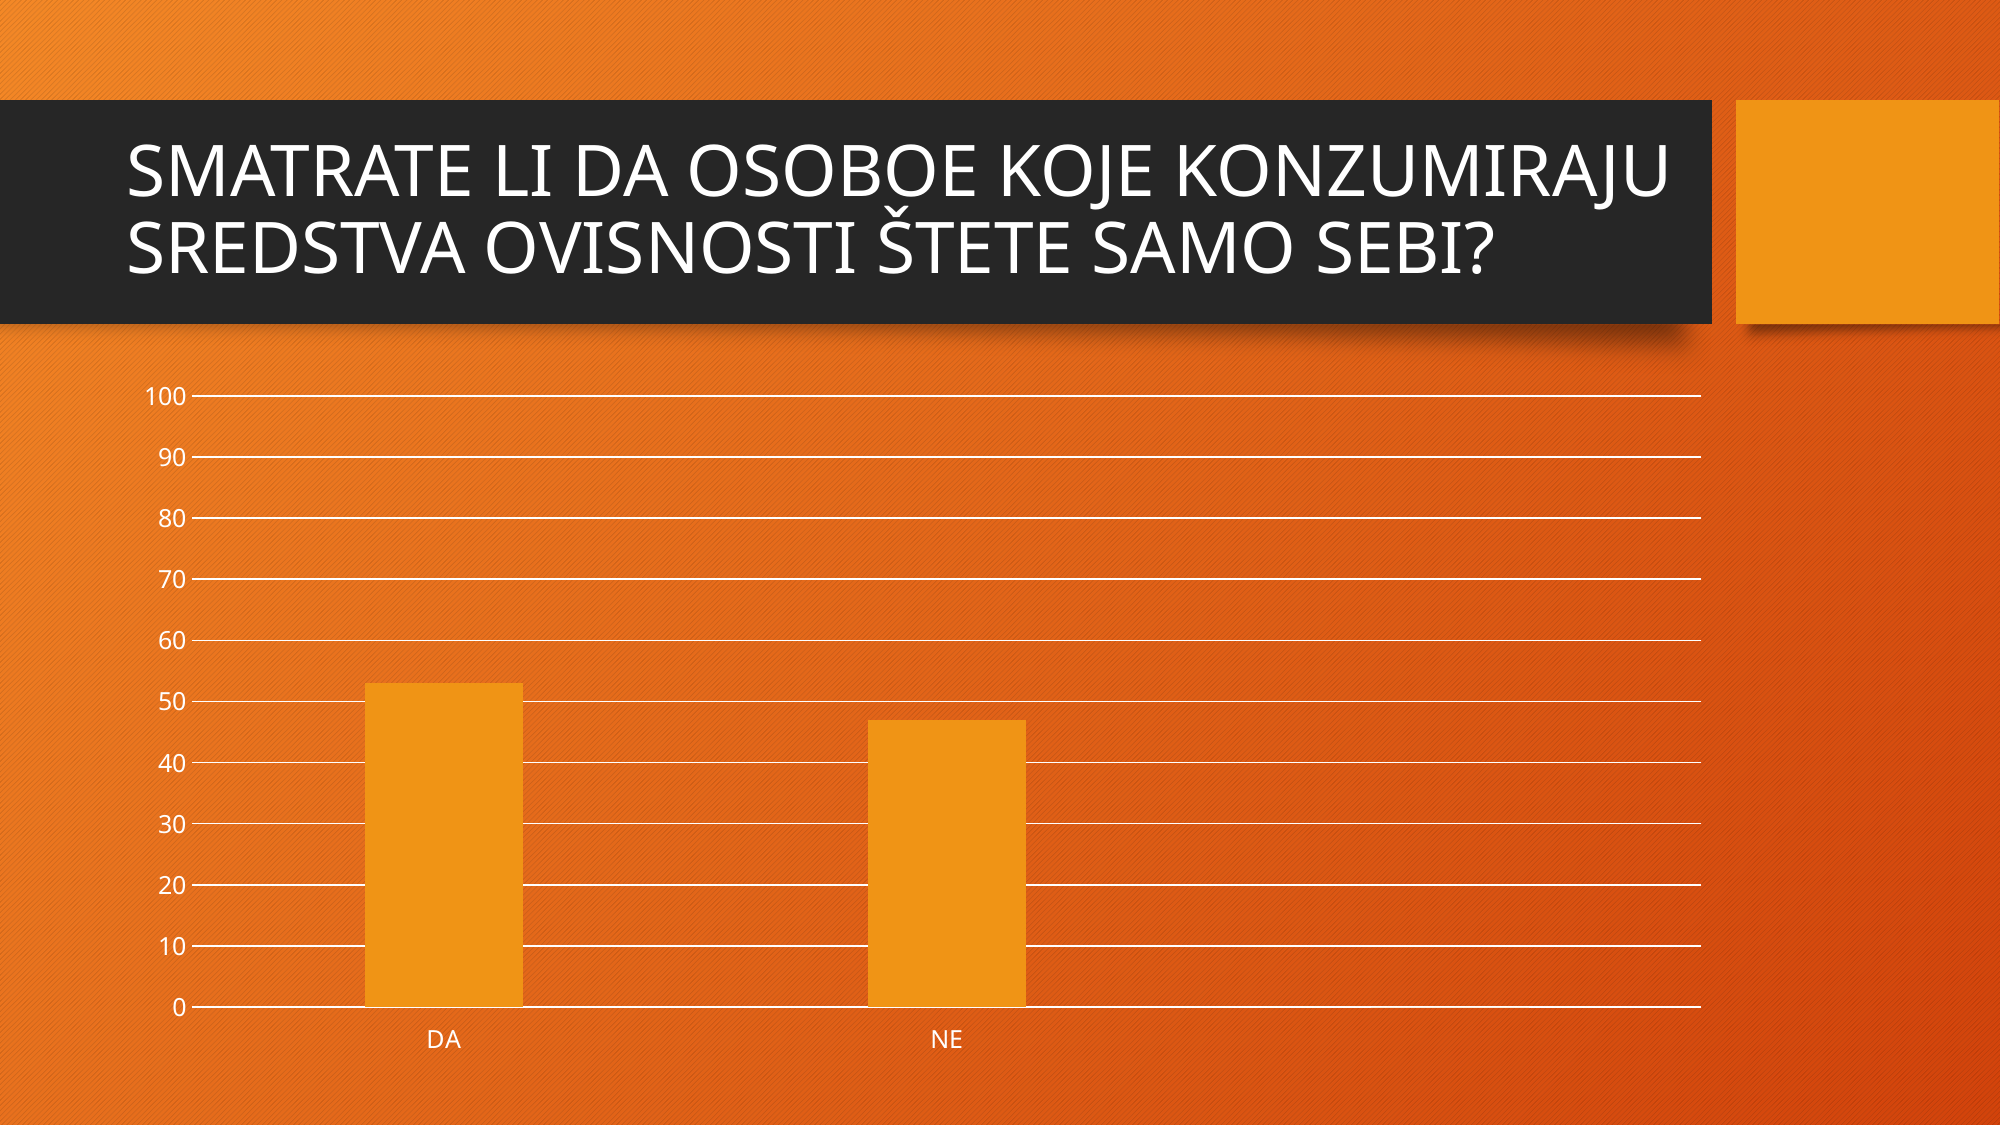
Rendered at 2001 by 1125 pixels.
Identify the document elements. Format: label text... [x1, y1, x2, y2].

chart [111, 364, 1734, 1071]
title SMATRATE LI DA OSOBOE KOJE KONZUMIRAJU SREDSTVA OVISNOSTI ŠTETE SAMO SEBI? [111, 123, 1689, 301]
